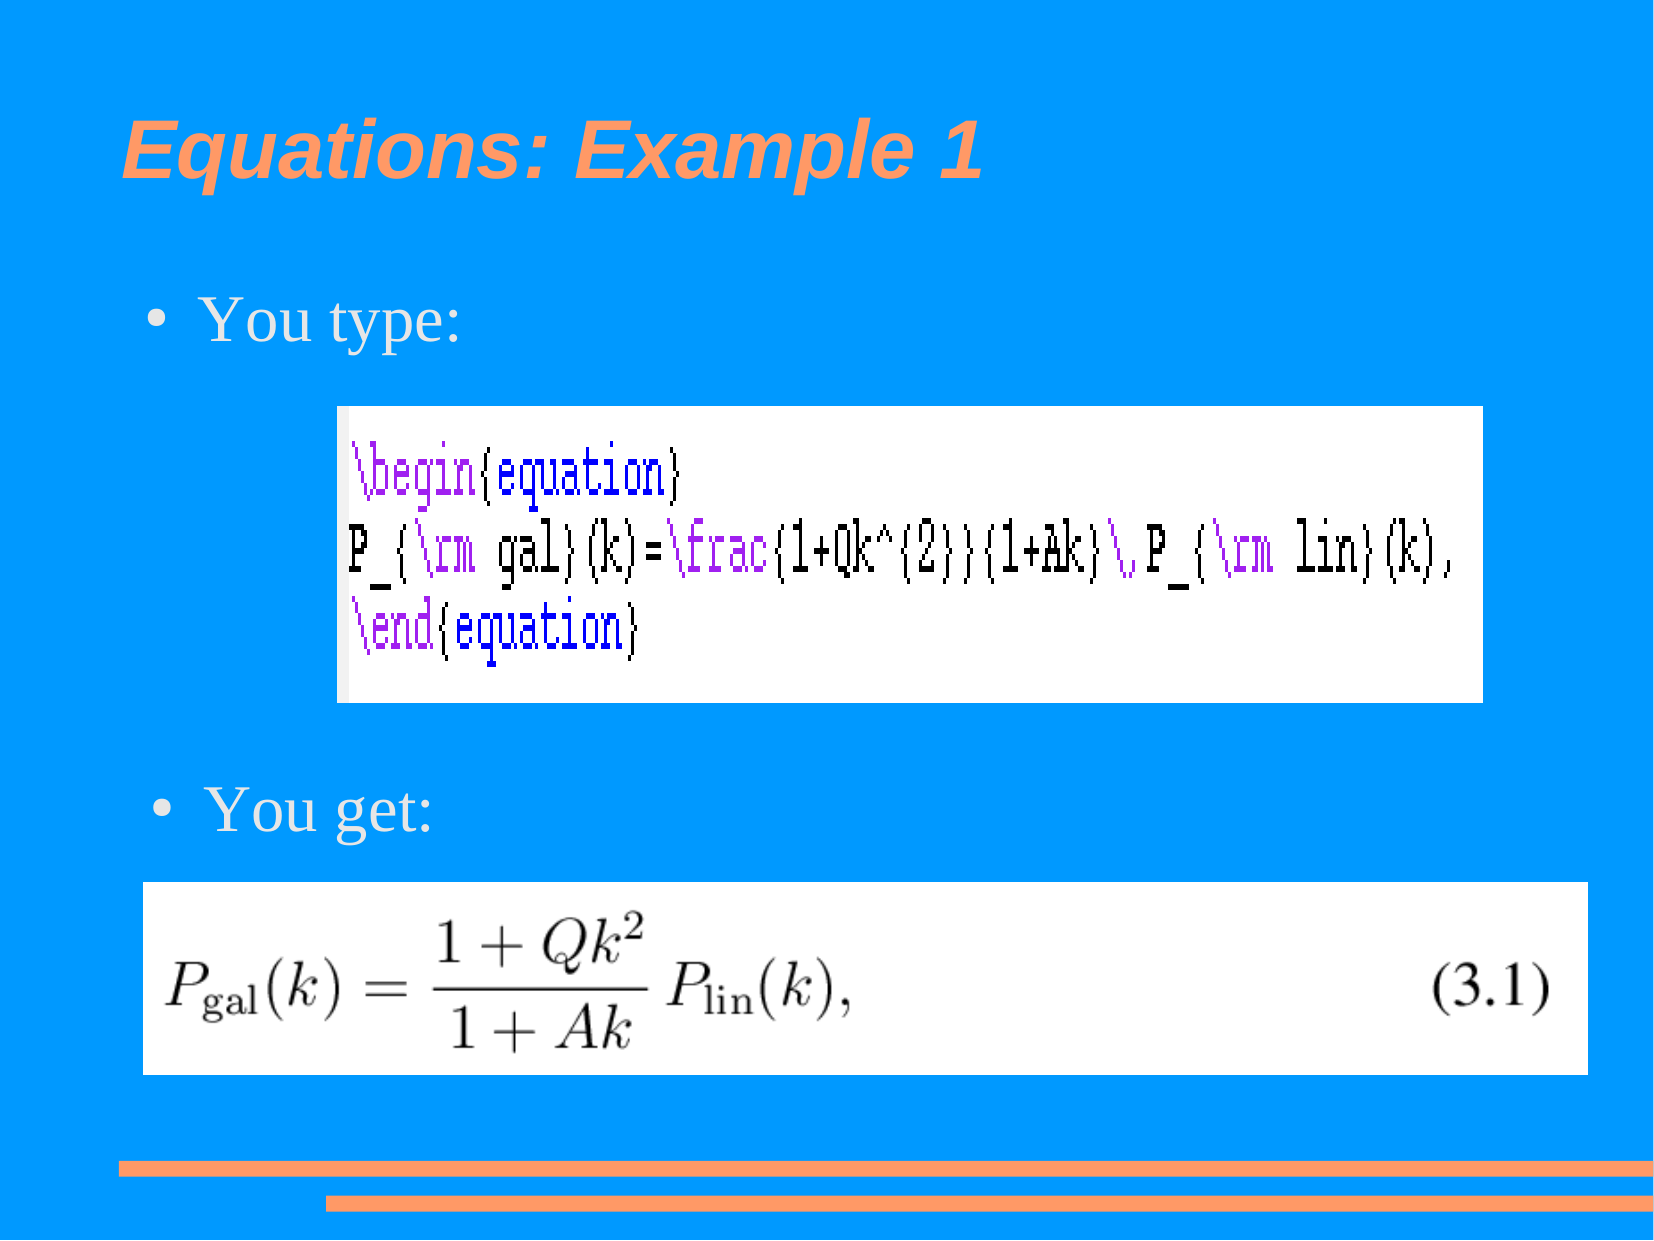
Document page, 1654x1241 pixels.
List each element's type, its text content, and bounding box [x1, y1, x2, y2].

list You get: [132, 772, 1309, 861]
list You type: [126, 282, 1303, 371]
title Equations: Example 1 [121, 46, 1534, 254]
picture [143, 882, 1588, 1075]
picture [337, 406, 1483, 703]
